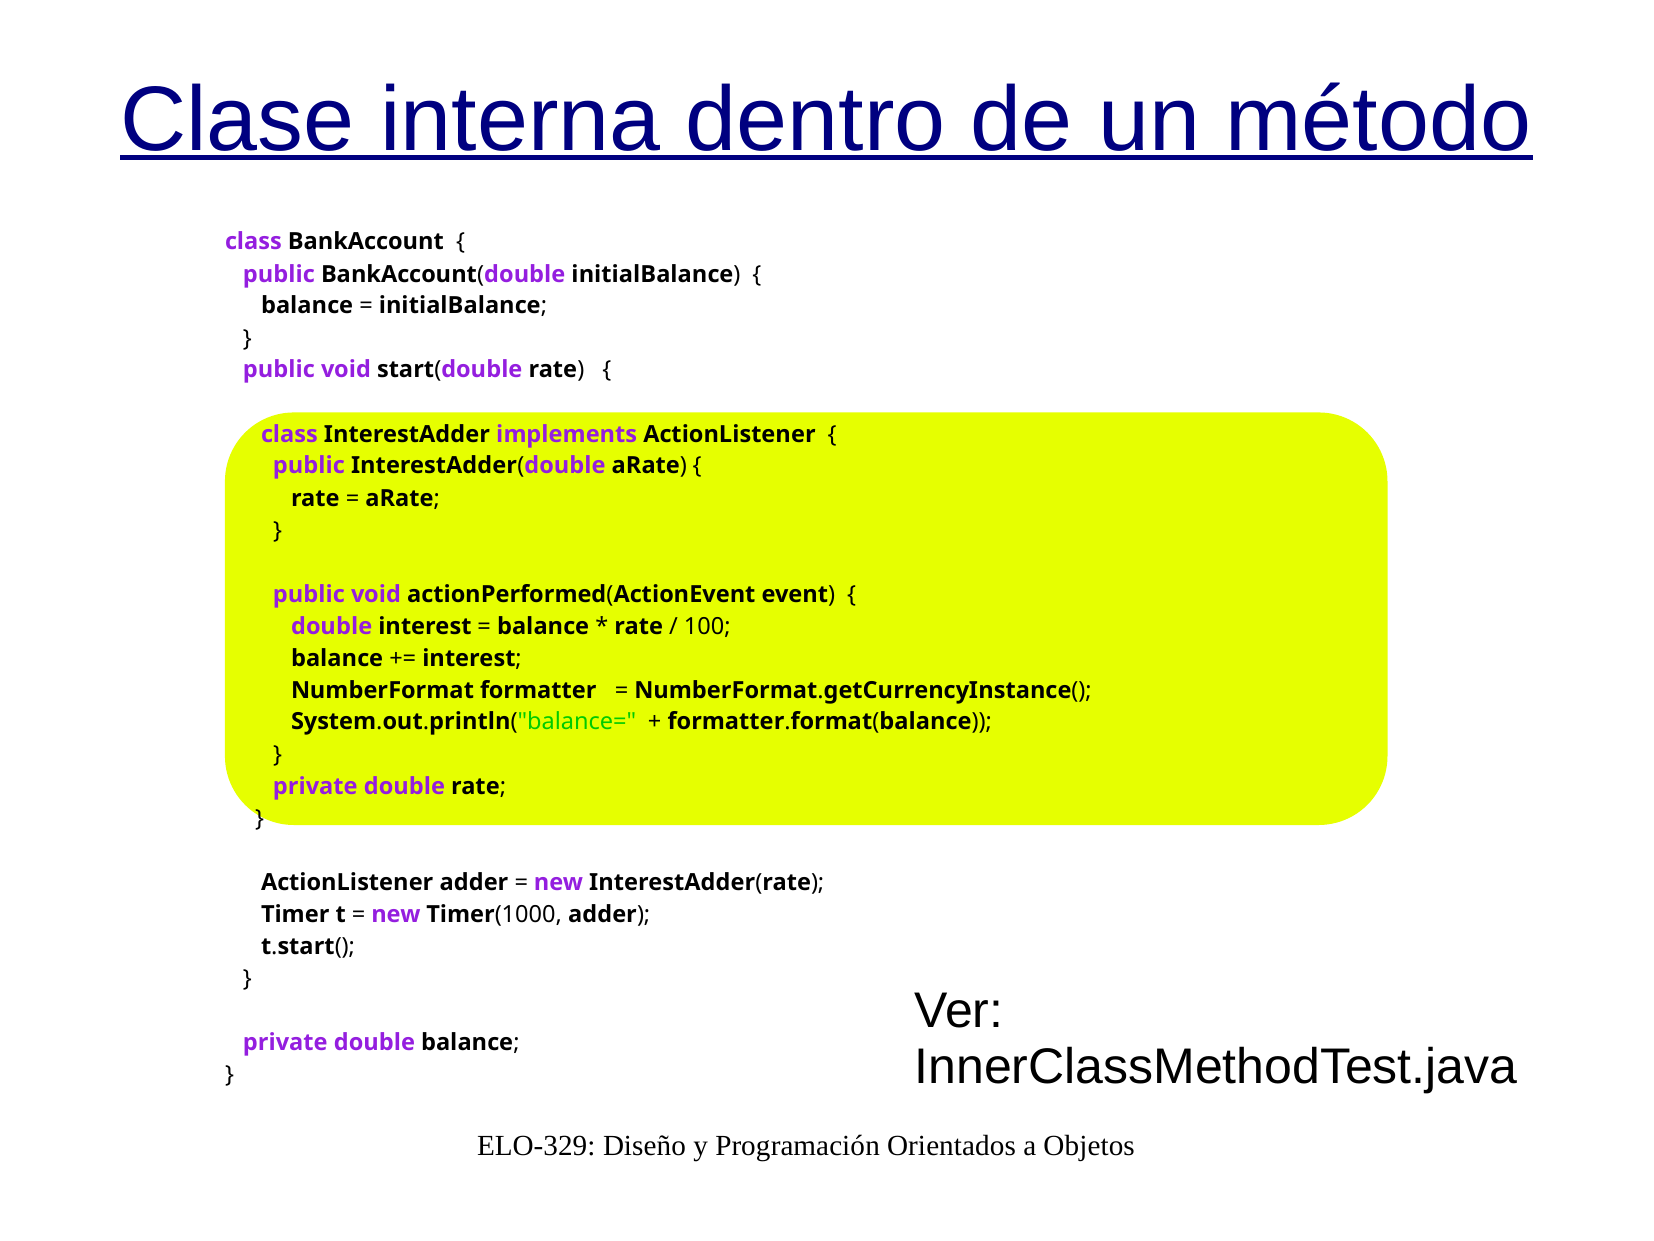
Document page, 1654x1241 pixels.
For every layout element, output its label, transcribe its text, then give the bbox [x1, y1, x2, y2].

text_box Ver: InnerClassMethodTest.java [900, 975, 1613, 1114]
title Clase interna dentro de un método [82, 49, 1571, 188]
list class BankAccount { public BankAccount(double initialBalance) { balance = initialBalance; } public void start(double rate) { class InterestAdder implements ActionListener { public InterestAdder(double aRate) { rate = aRate; } public void actionPerformed(ActionEvent event) { double interest = balance * rate / 100; balance += interest; NumberFormat formatter = NumberFormat.getCurrencyInstance(); System.out.println("balance=" + formatter.format(balance)); } private double rate; } ActionListener adder = new InterestAdder(rate); Timer t = new Timer(1000, adder); t.start(); } private double balance; } [225, 225, 1571, 1126]
